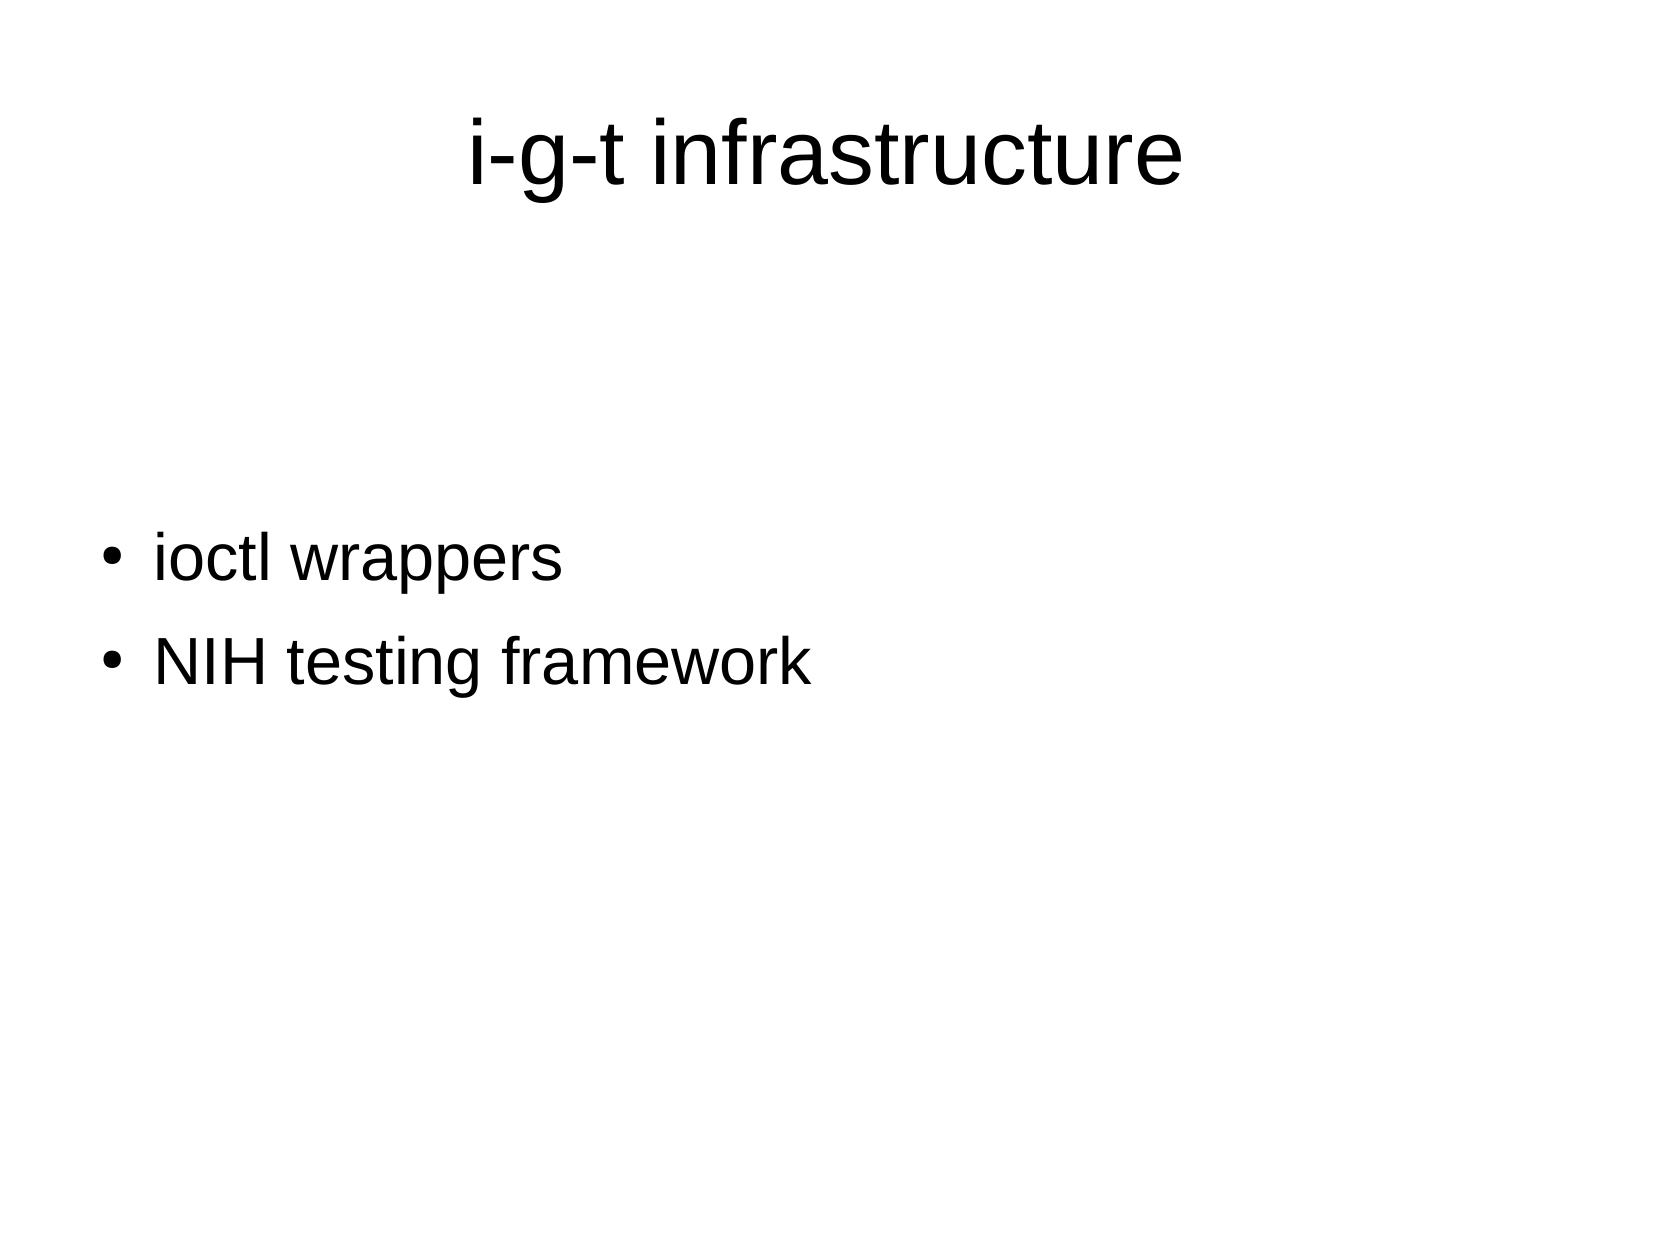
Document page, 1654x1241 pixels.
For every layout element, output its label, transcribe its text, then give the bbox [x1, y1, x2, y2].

list ioctl wrappers NIH testing framework [82, 519, 1571, 1109]
title i-g-t infrastructure [82, 49, 1571, 257]
